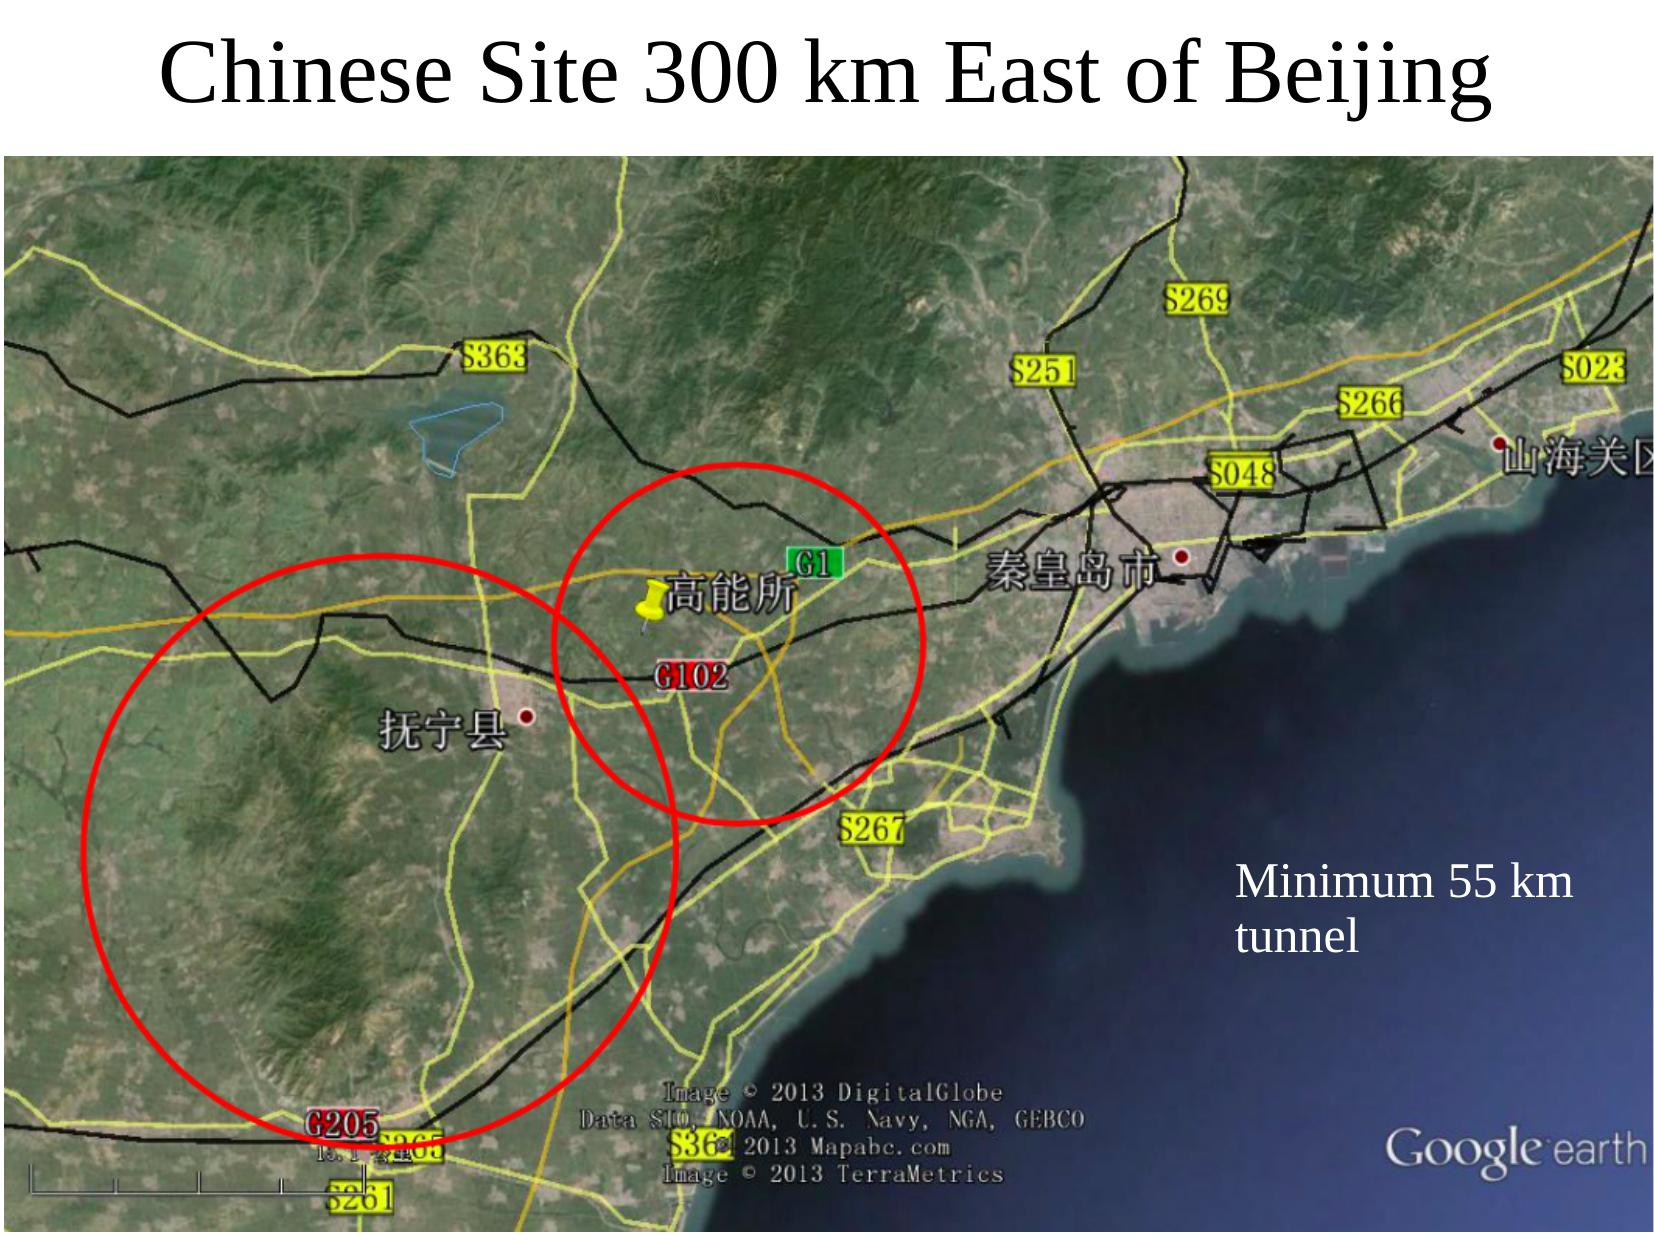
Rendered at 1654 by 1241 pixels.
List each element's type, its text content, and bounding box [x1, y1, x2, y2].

title Chinese Site 300 km East of Beijing [121, 2, 1534, 142]
text_box Minimum 55 km tunnel [1234, 852, 1587, 964]
picture [4, 156, 1654, 1232]
